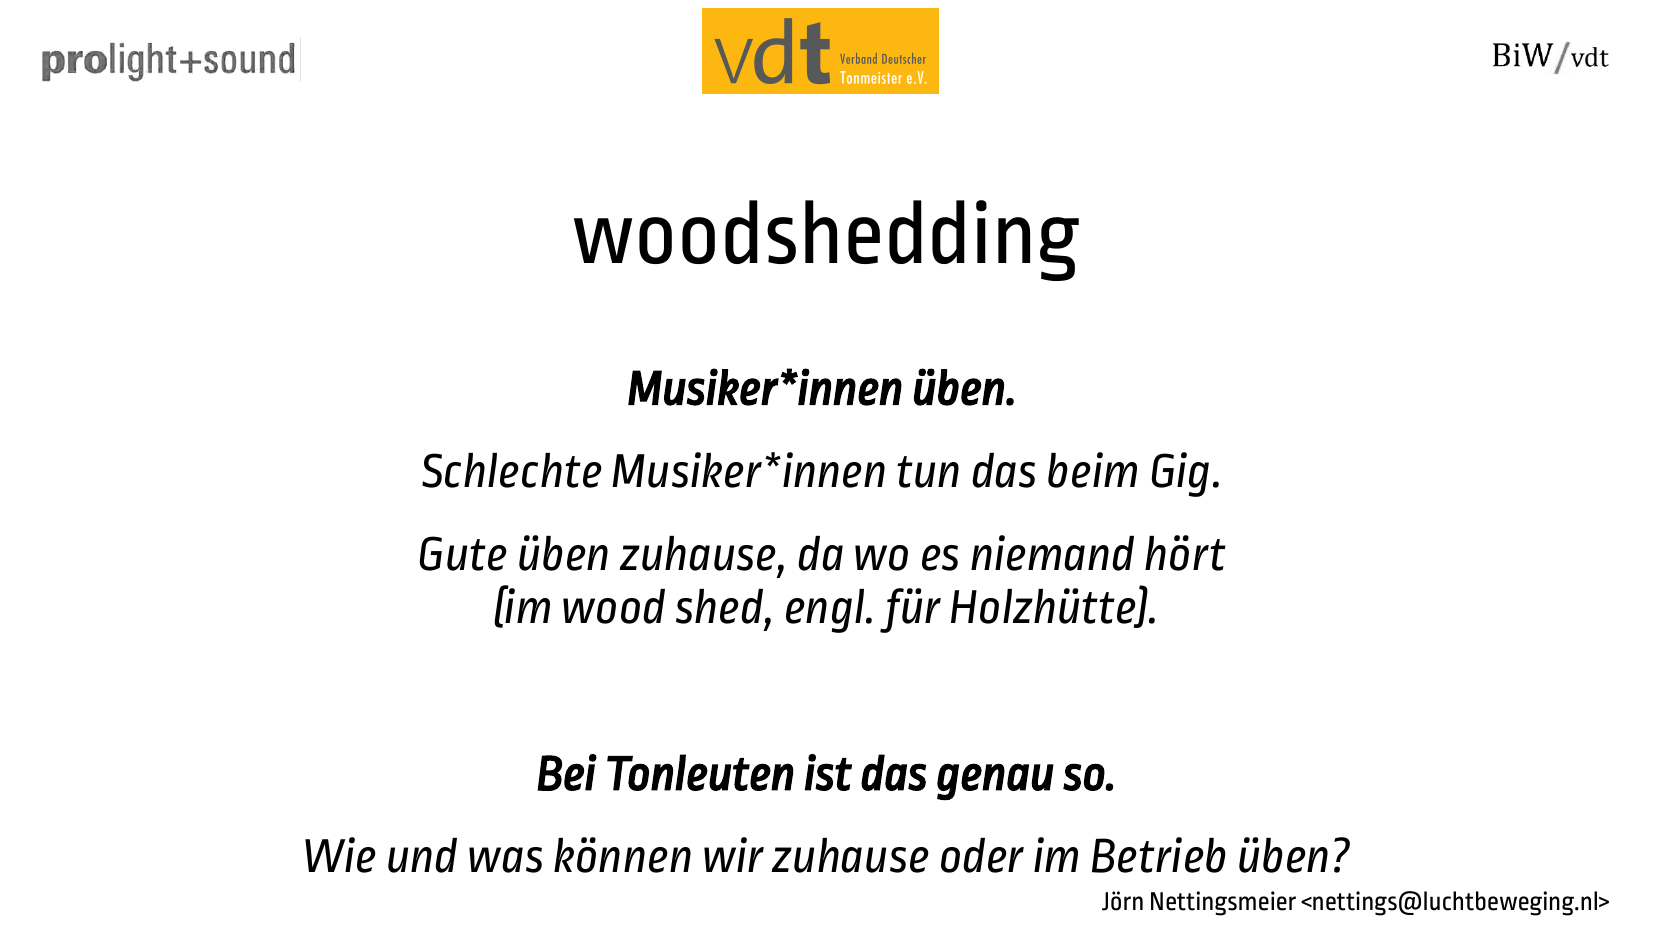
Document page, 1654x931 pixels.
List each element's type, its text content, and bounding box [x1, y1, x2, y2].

title woodshedding [82, 185, 1571, 285]
picture [37, 37, 301, 82]
picture [702, 8, 939, 94]
picture [1490, 39, 1613, 75]
subtitle Musiker*innen üben. Schlechte Musiker*innen tun das beim Gig. Gute üben zuhause, da wo es niemand hört (im wood shed, engl. für Holzhütte). Bei Tonleuten ist das genau so. Wie und was können wir zuhause oder im Betrieb üben? [82, 353, 1571, 893]
